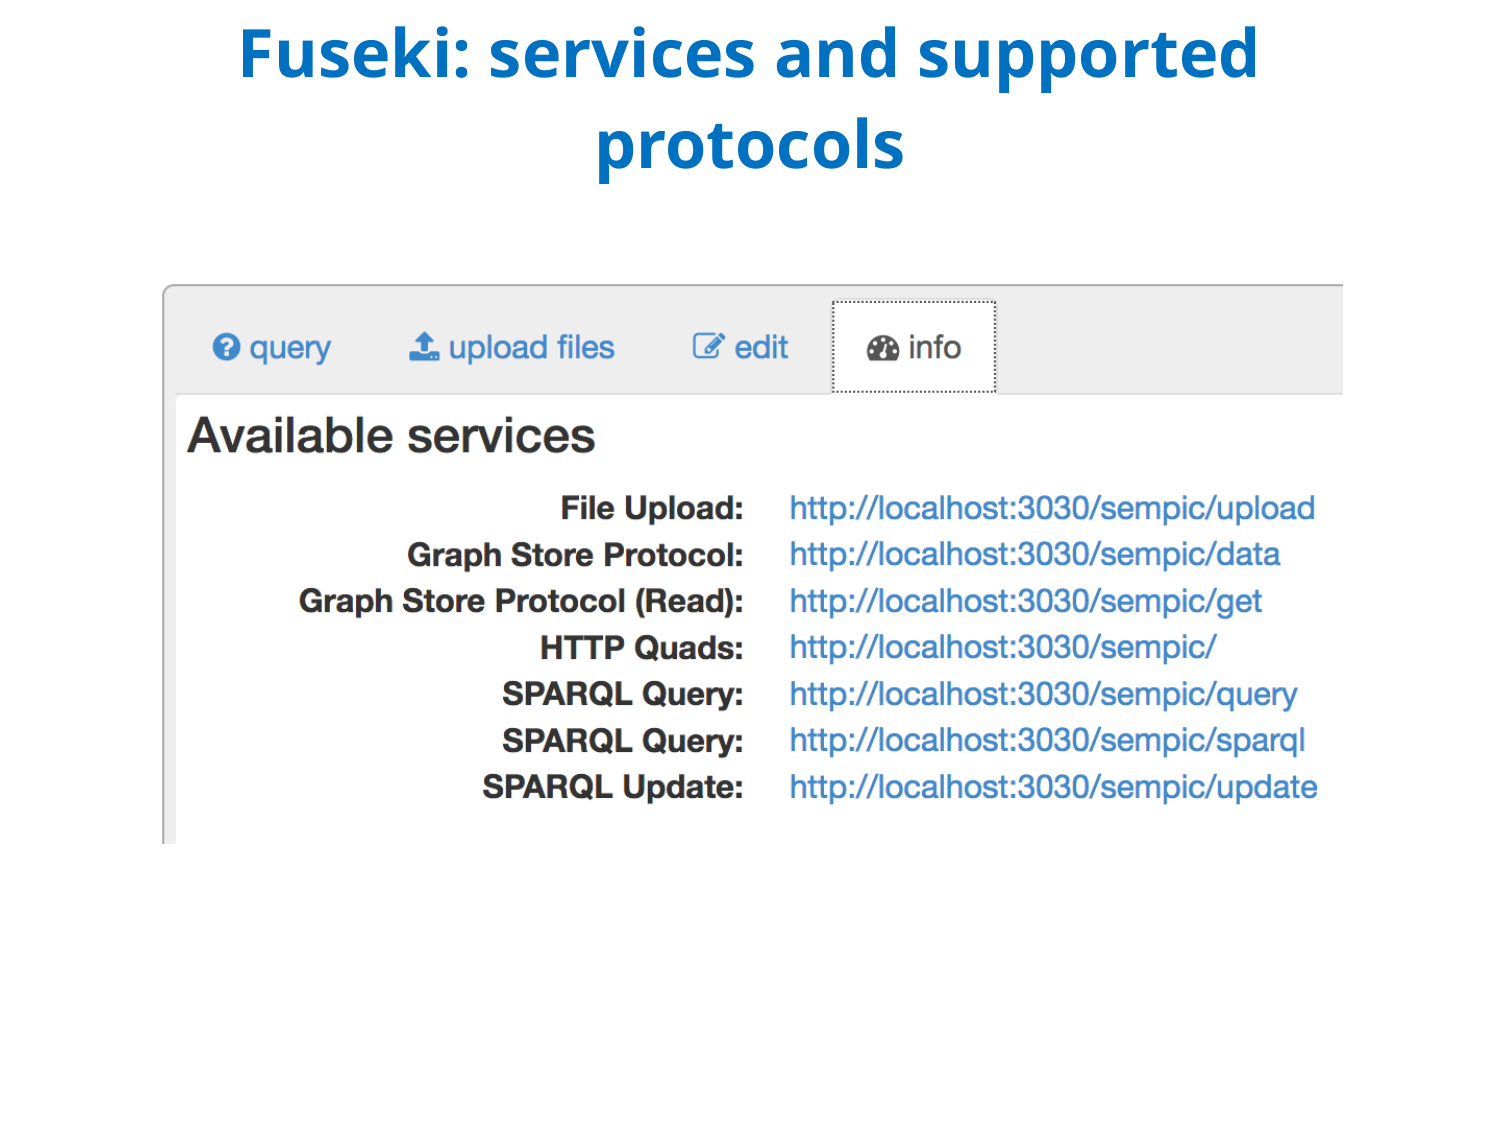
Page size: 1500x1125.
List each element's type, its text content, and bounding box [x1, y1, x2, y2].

picture [157, 280, 1343, 844]
title Fuseki: services and supported protocols [75, 45, 1425, 149]
